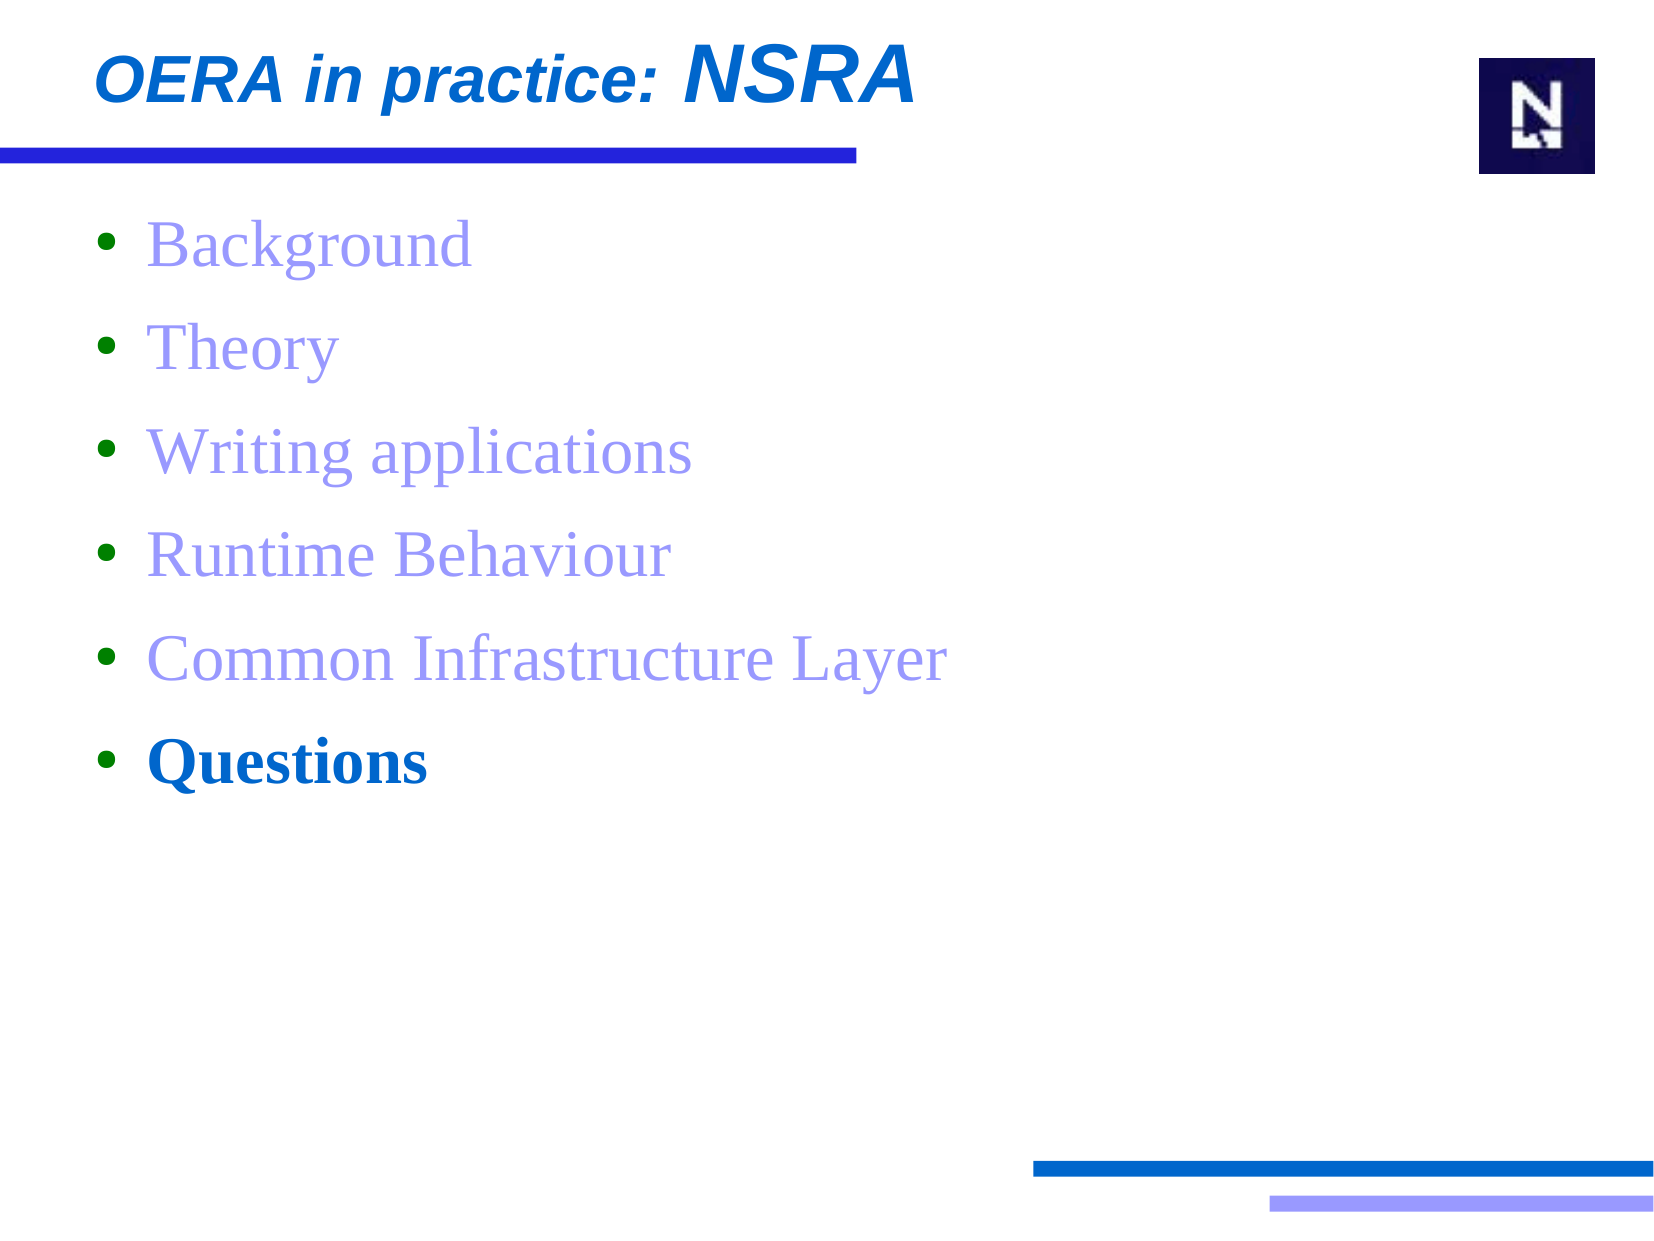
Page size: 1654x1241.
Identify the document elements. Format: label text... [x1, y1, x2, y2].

title OERA in practice: NSRA [93, 0, 1506, 148]
list Background Theory Writing applications Runtime Behaviour Common Infrastructure Layer Questions [59, 206, 1561, 1132]
picture [1479, 58, 1595, 174]
